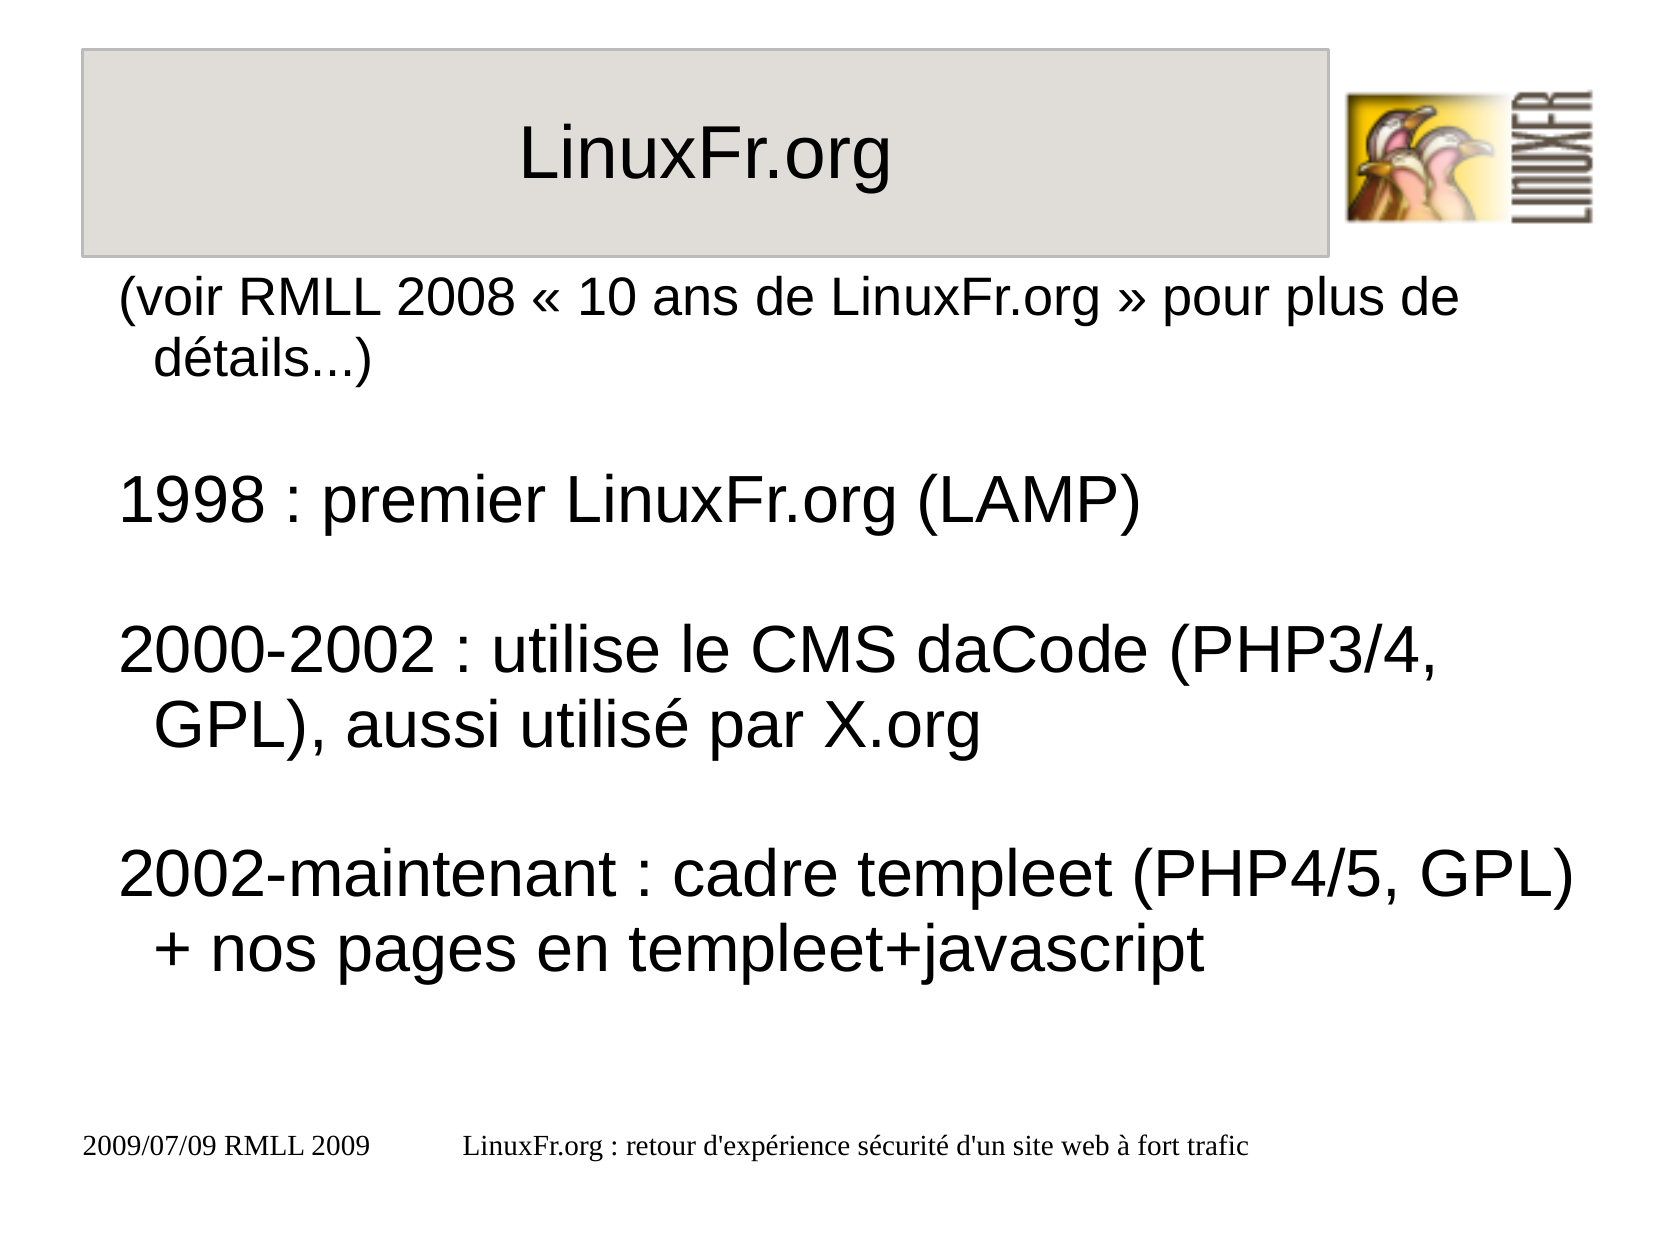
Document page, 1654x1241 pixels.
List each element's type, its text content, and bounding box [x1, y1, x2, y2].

text_box (voir RMLL 2008 « 10 ans de LinuxFr.org » pour plus de détails...) 1998 : premier LinuxFr.org (LAMP) 2000-2002 : utilise le CMS daCode (PHP3/4, GPL), aussi utilisé par X.org 2002-maintenant : cadre templeet (PHP4/5, GPL) + nos pages en templeet+javascript [82, 266, 1625, 1071]
title LinuxFr.org [82, 49, 1329, 257]
picture [1341, 88, 1601, 229]
